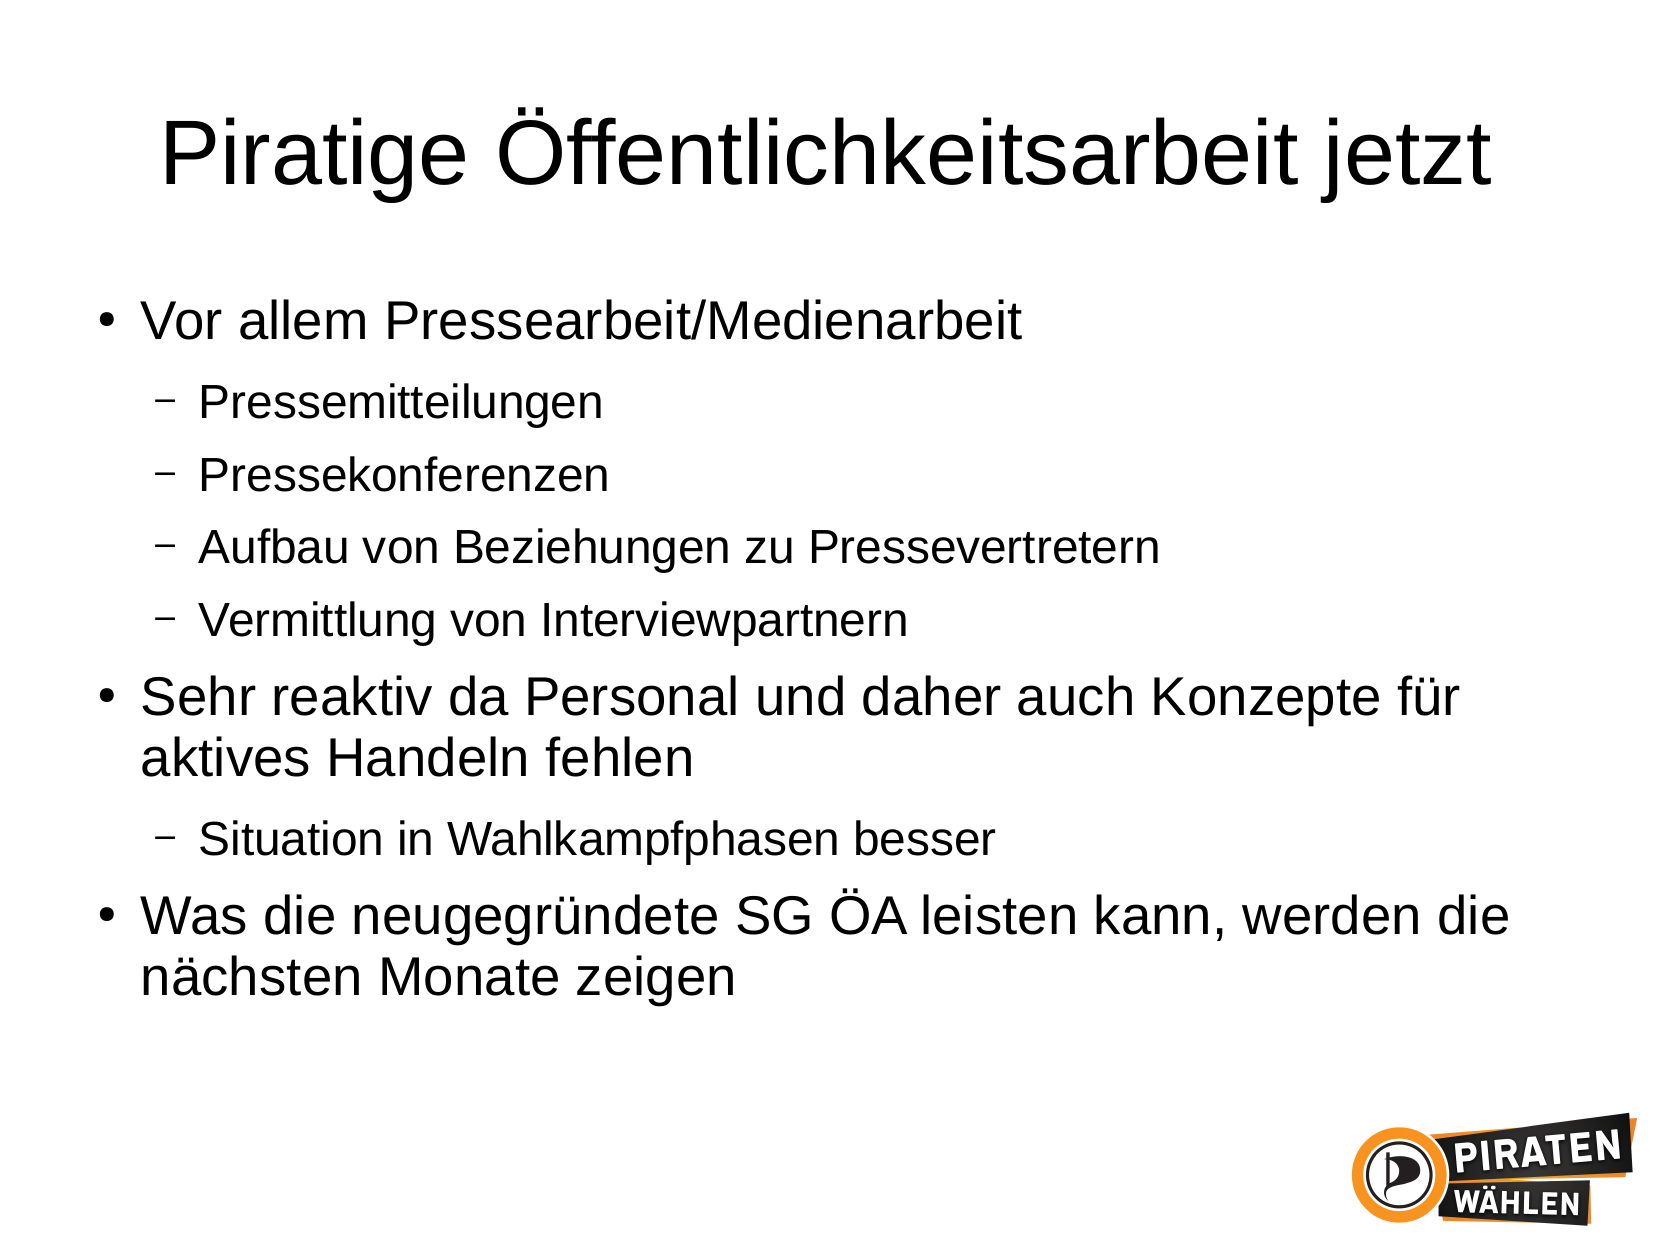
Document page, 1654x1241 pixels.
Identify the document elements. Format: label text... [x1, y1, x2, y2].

title Piratige Öffentlichkeitsarbeit jetzt [82, 49, 1571, 257]
picture [1337, 1098, 1654, 1241]
list Vor allem Pressearbeit/Medienarbeit Pressemitteilungen Pressekonferenzen Aufbau von Beziehungen zu Pressevertretern Vermittlung von Interviewpartnern Sehr reaktiv da Personal und daher auch Konzepte für aktives Handeln fehlen Situation in Wahlkampfphasen besser Was die neugegründete SG ÖA leisten kann, werden die nächsten Monate zeigen [82, 290, 1538, 1010]
